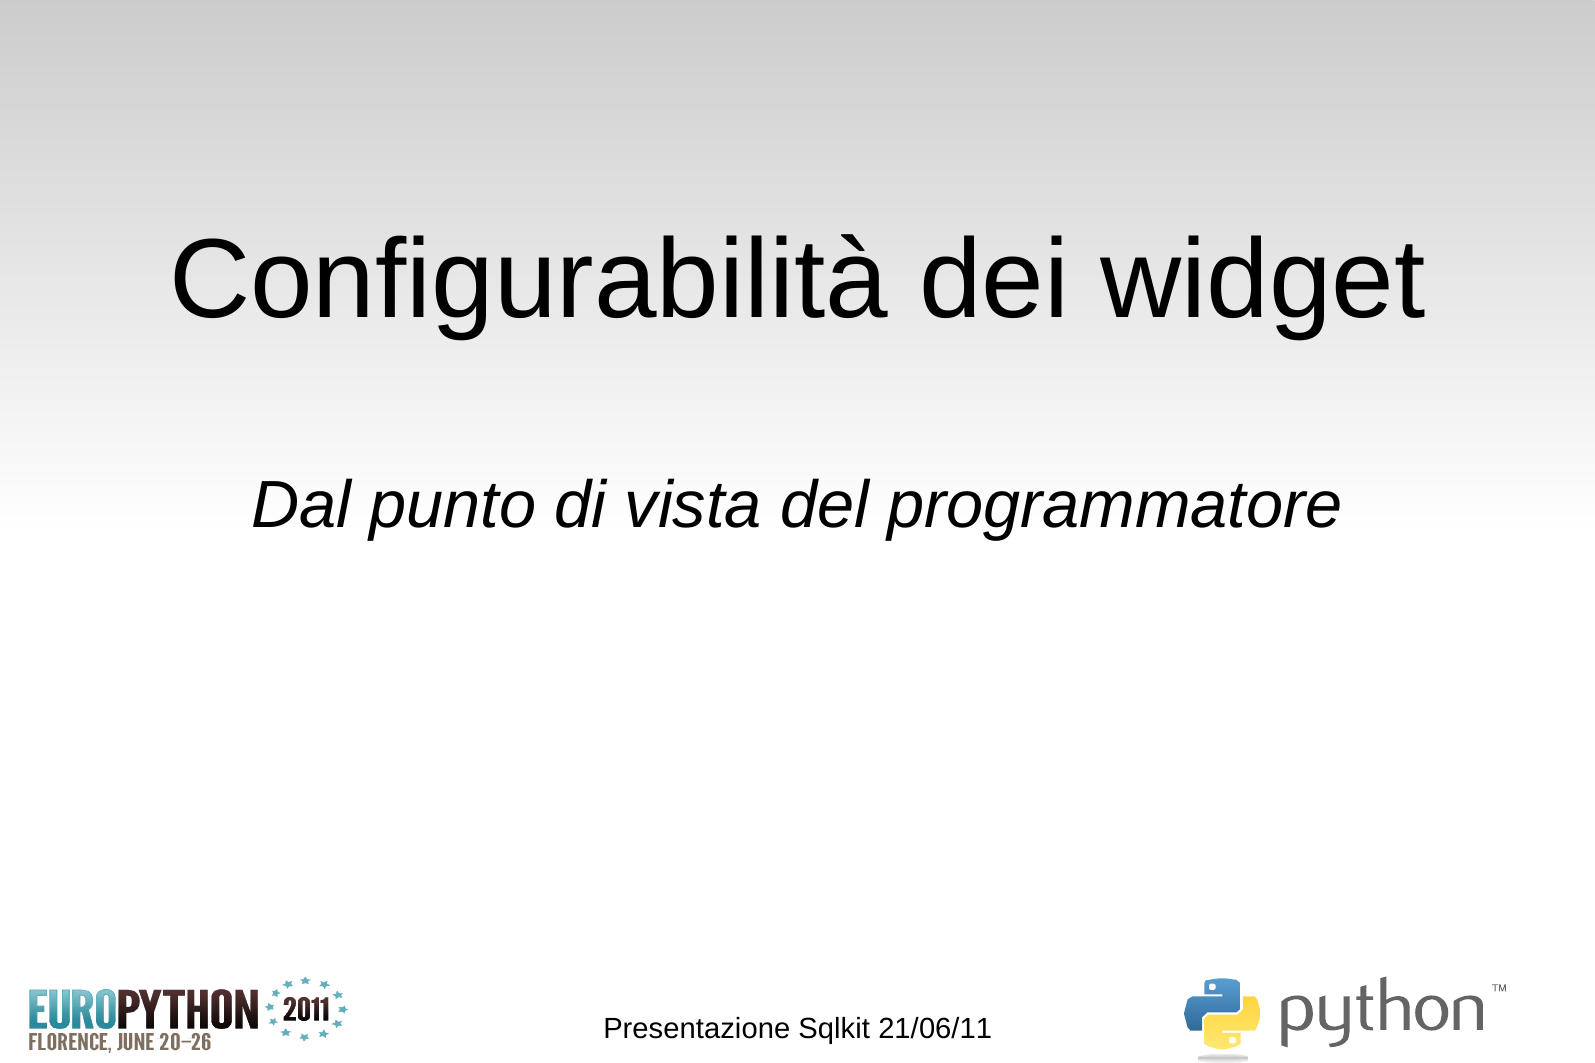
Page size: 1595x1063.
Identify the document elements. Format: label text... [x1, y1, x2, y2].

subtitle Configurabilità dei widget Dal punto di vista del programmatore [79, 49, 1515, 948]
picture [29, 974, 355, 1058]
